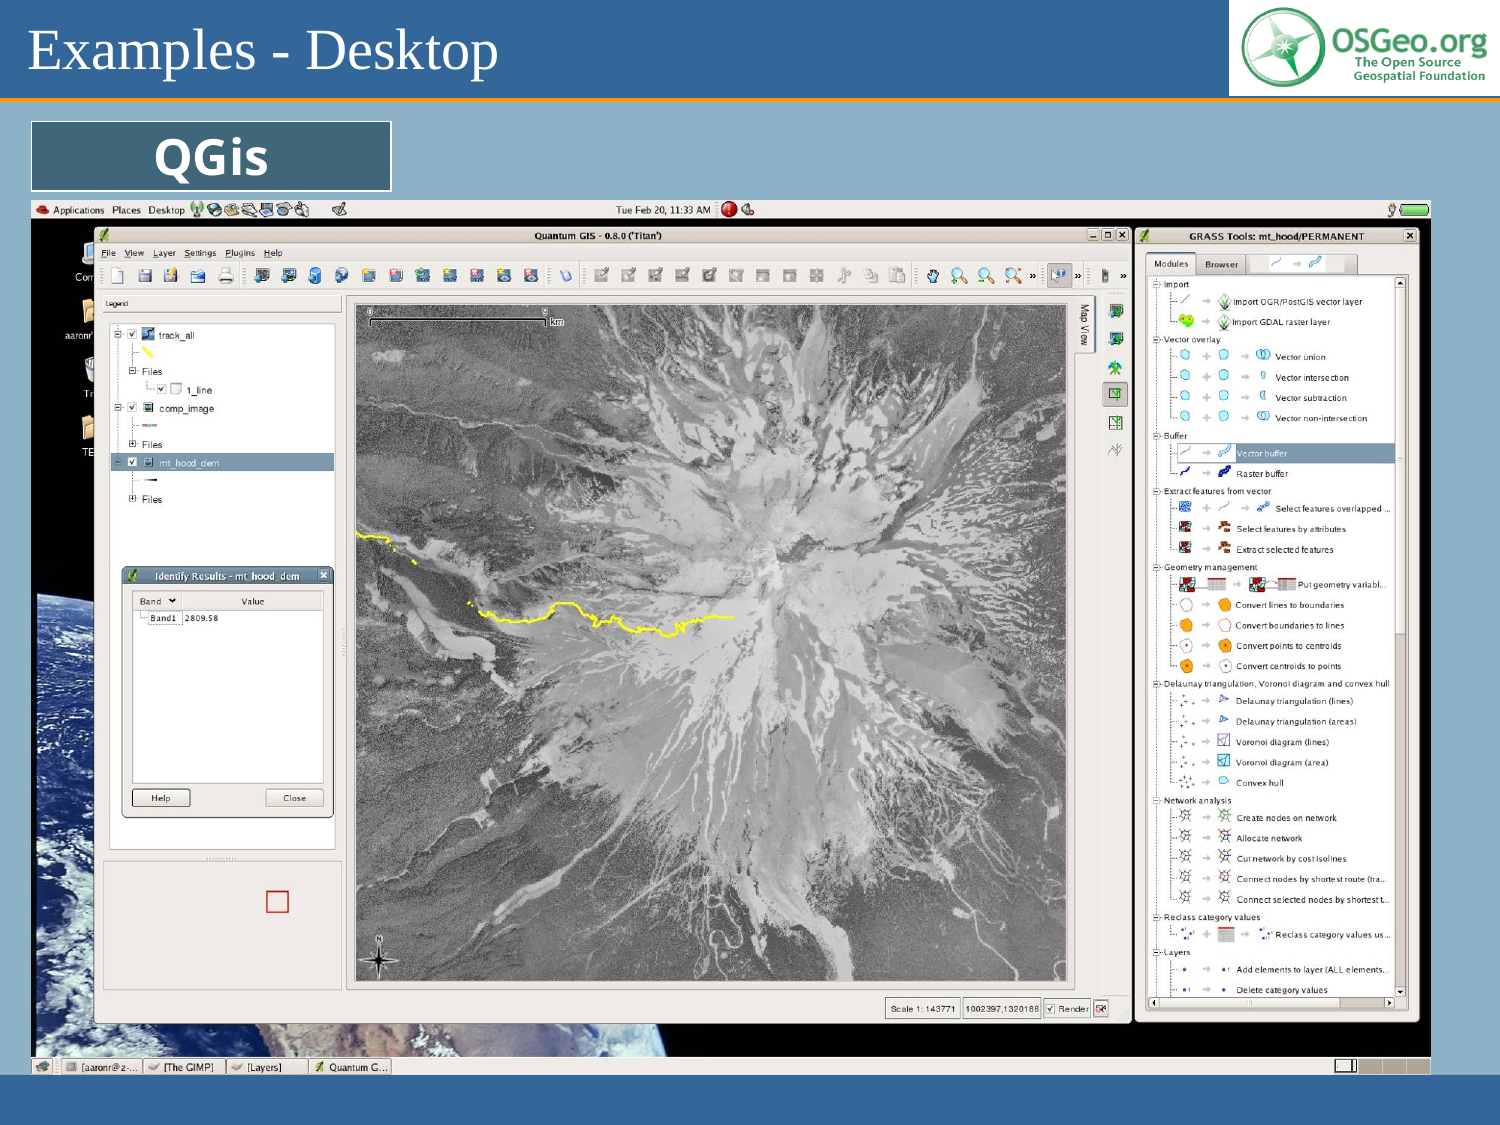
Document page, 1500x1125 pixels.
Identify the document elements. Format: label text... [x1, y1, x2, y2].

title Examples - Desktop [12, 0, 1138, 100]
picture [1228, 0, 1500, 97]
text_box QGis [31, 121, 391, 191]
picture [31, 200, 1431, 1075]
